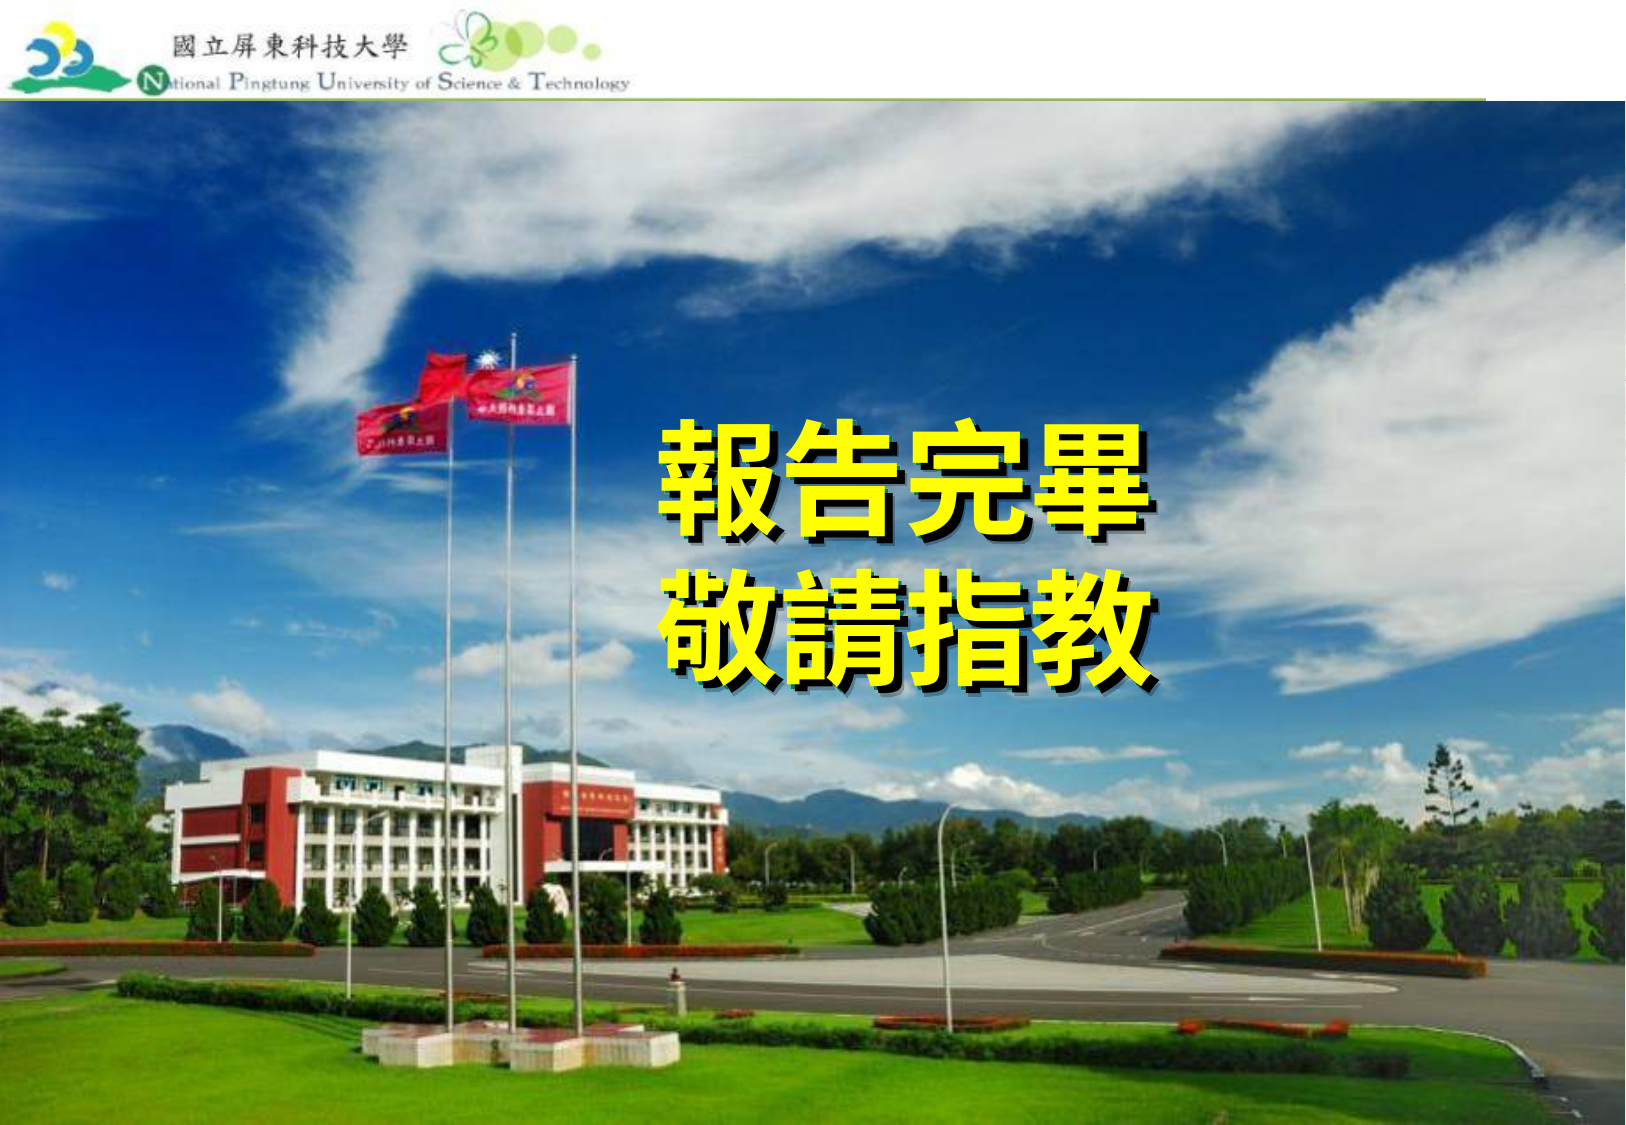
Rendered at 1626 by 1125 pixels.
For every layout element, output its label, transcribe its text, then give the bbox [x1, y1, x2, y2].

picture [0, 0, 1626, 1125]
text_box 報告完畢 敬請指教 [647, 385, 1522, 715]
